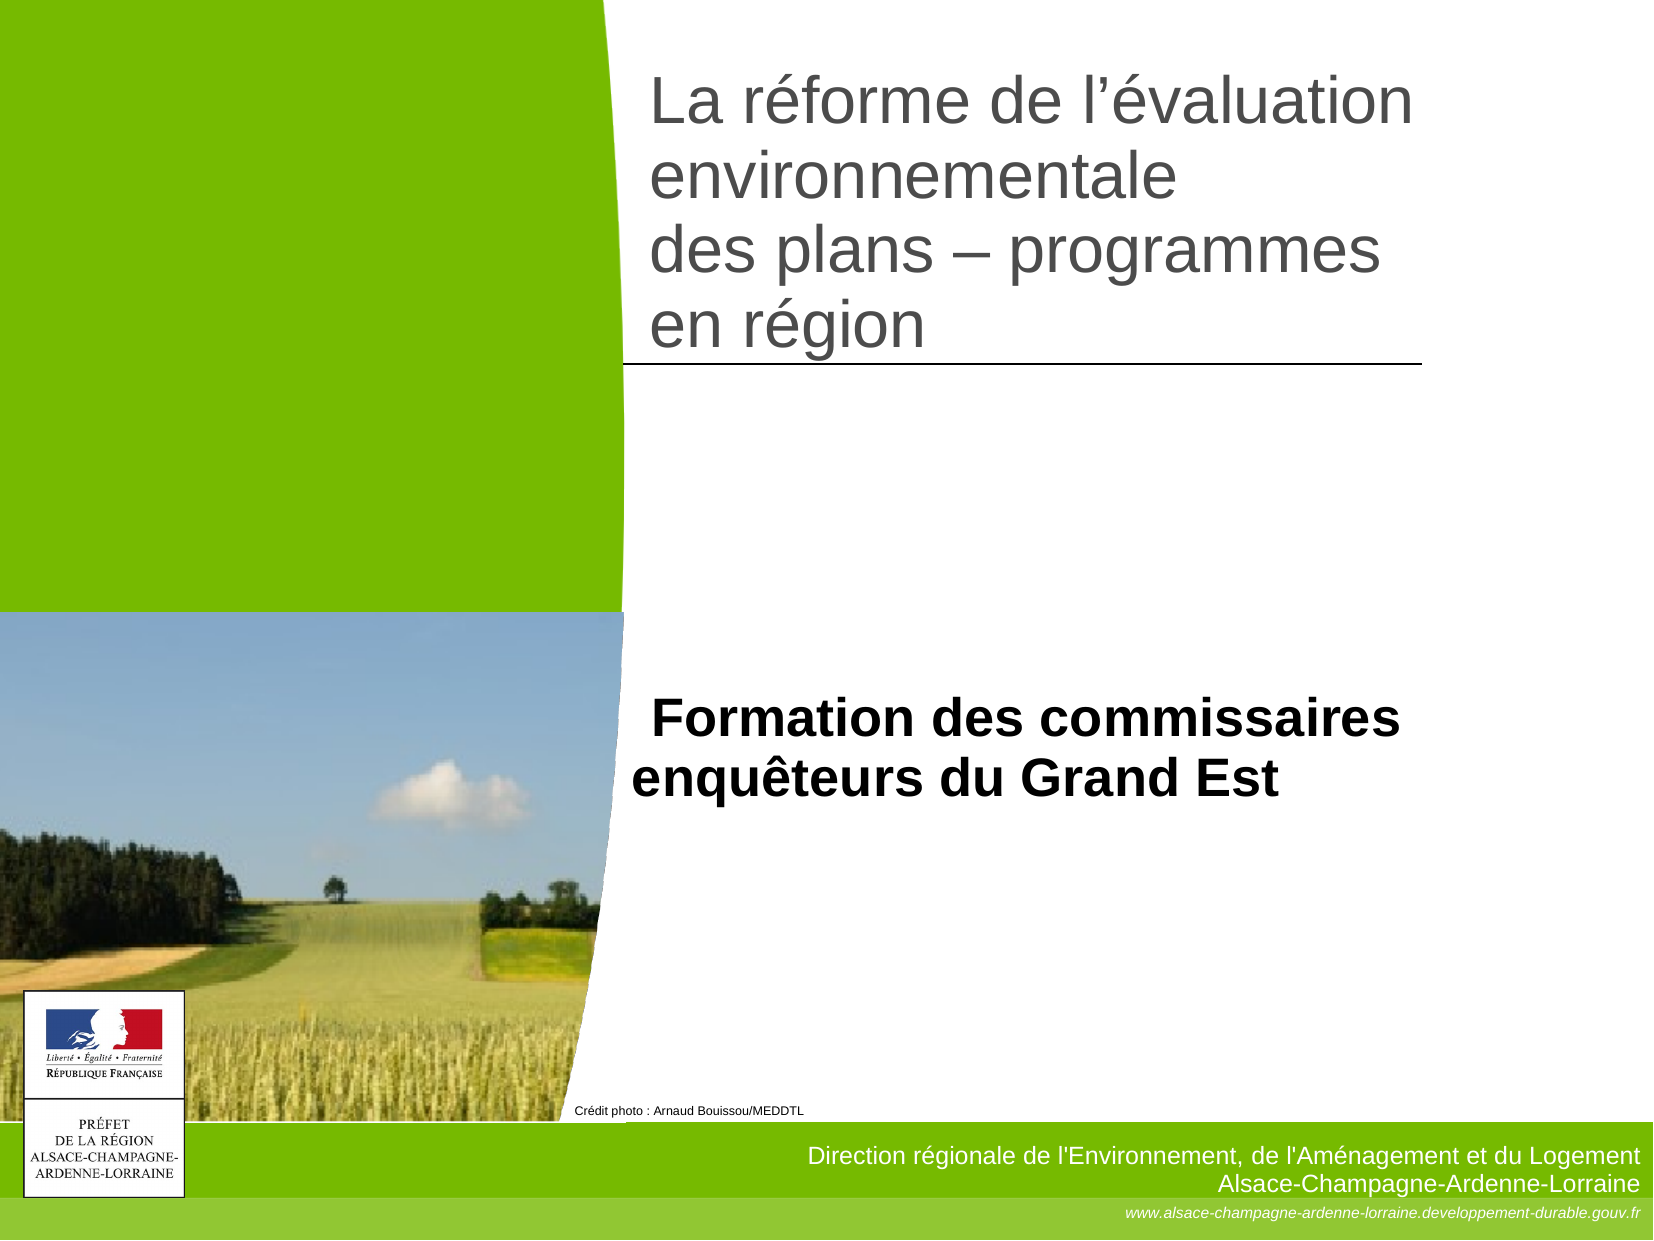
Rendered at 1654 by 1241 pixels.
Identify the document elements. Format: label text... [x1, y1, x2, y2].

title La réforme de l’évaluation environnementale des plans – programmes en région [649, 0, 1654, 363]
picture [0, 0, 1654, 1240]
subtitle Formation des commissaires enquêteurs du Grand Est [631, 597, 1419, 869]
